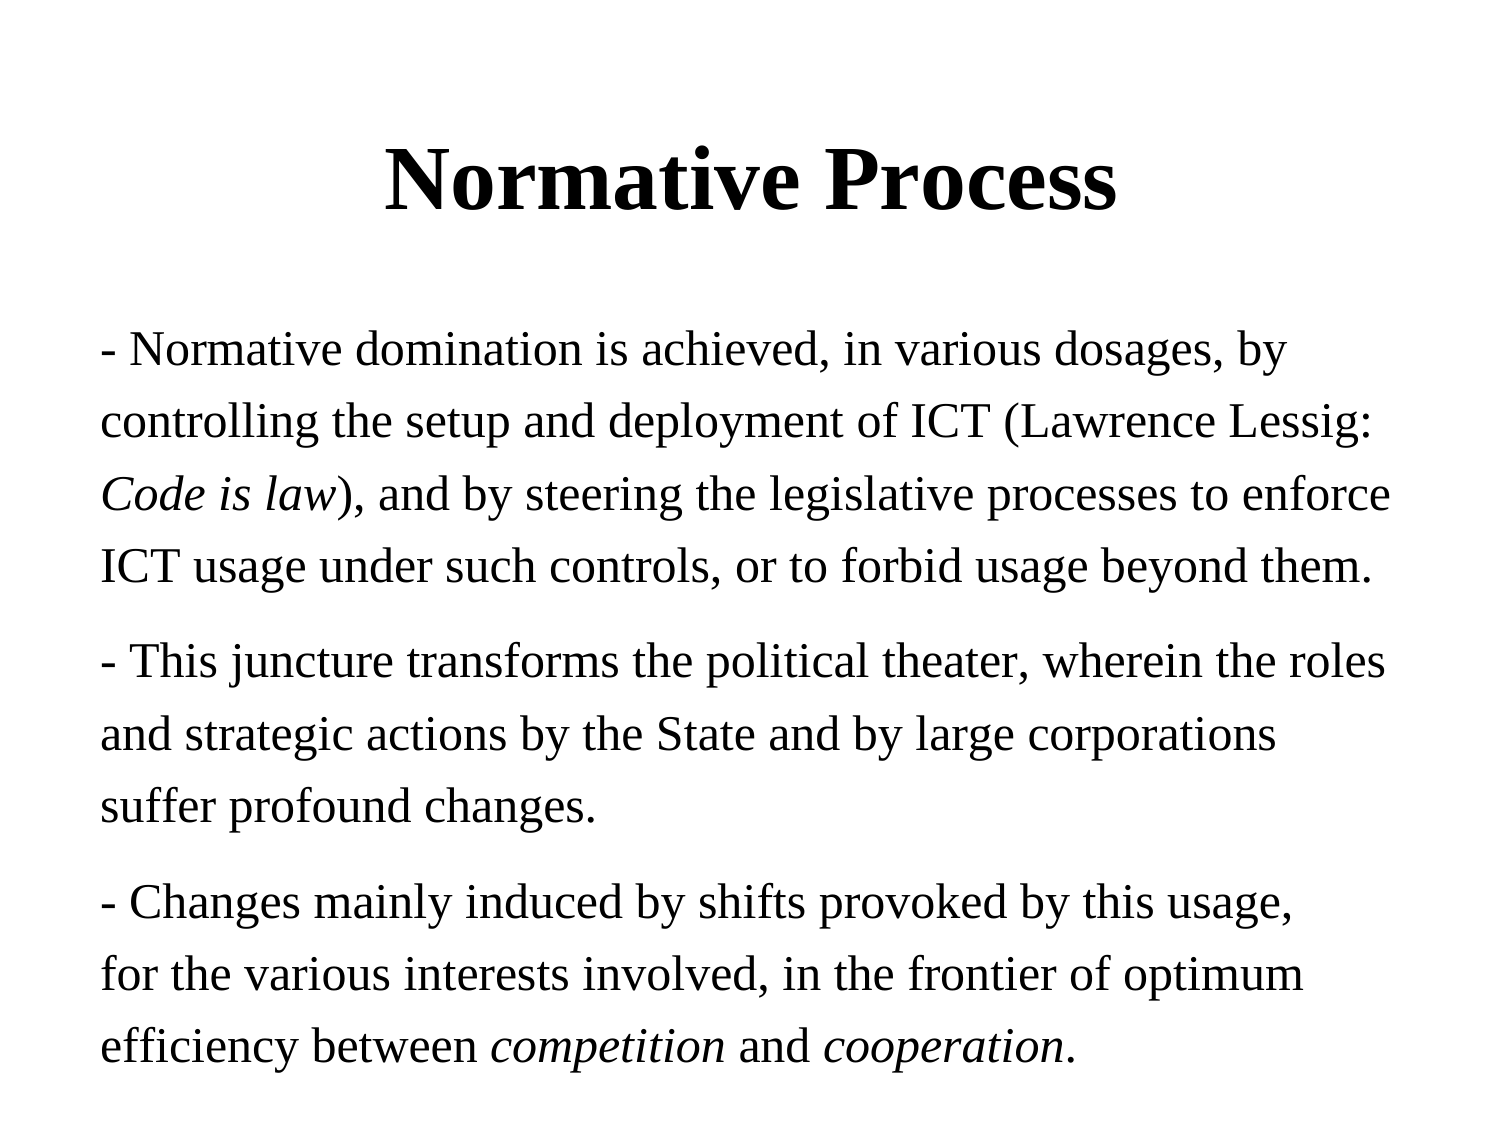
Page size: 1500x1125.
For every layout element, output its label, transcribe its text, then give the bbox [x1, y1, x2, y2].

title Normative Process [87, 52, 1416, 296]
text_box - Normative domination is achieved, in various dosages, by controlling the setup and deployment of ICT (Lawrence Lessig: Code is law), and by steering the legislative processes to enforce ICT usage under such controls, or to forbid usage beyond them. - This juncture transforms the political theater, wherein the roles and strategic actions by the State and by large corporations suffer profound changes. - Changes mainly induced by shifts provoked by this usage, for the various interests involved, in the frontier of optimum efficiency between competition and cooperation. [85, 296, 1421, 1082]
